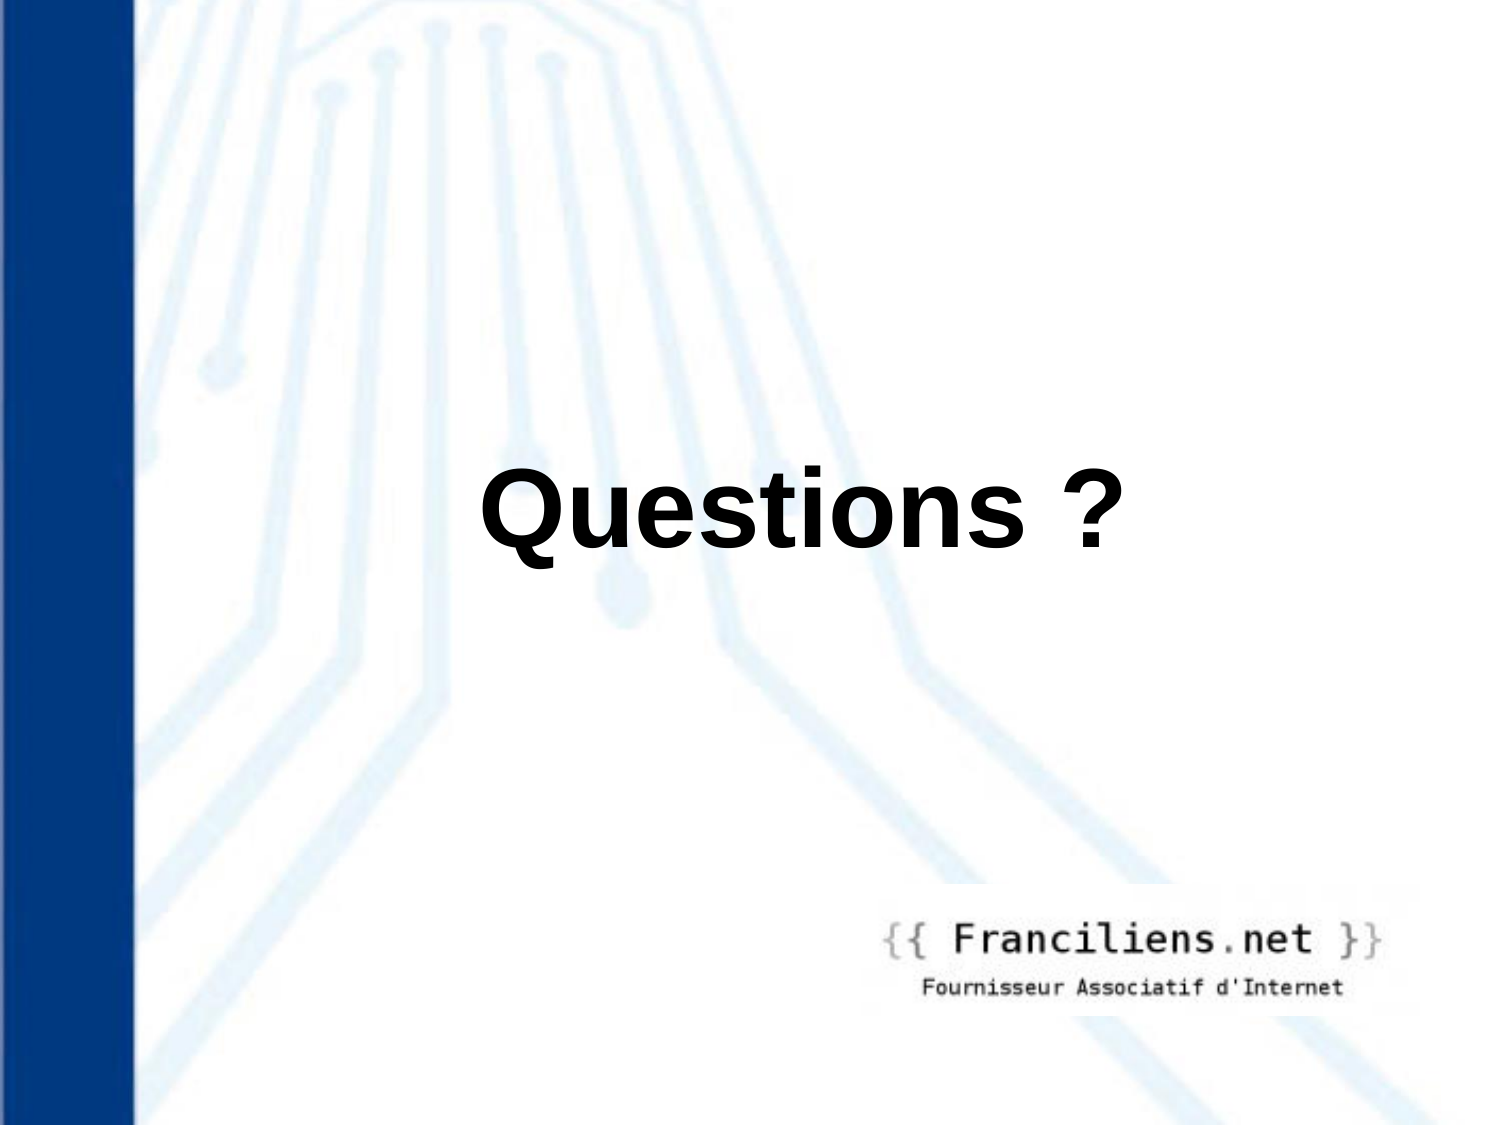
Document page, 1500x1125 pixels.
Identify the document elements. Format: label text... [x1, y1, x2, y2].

list Questions ? [183, 124, 1425, 882]
picture [0, 0, 1500, 1125]
